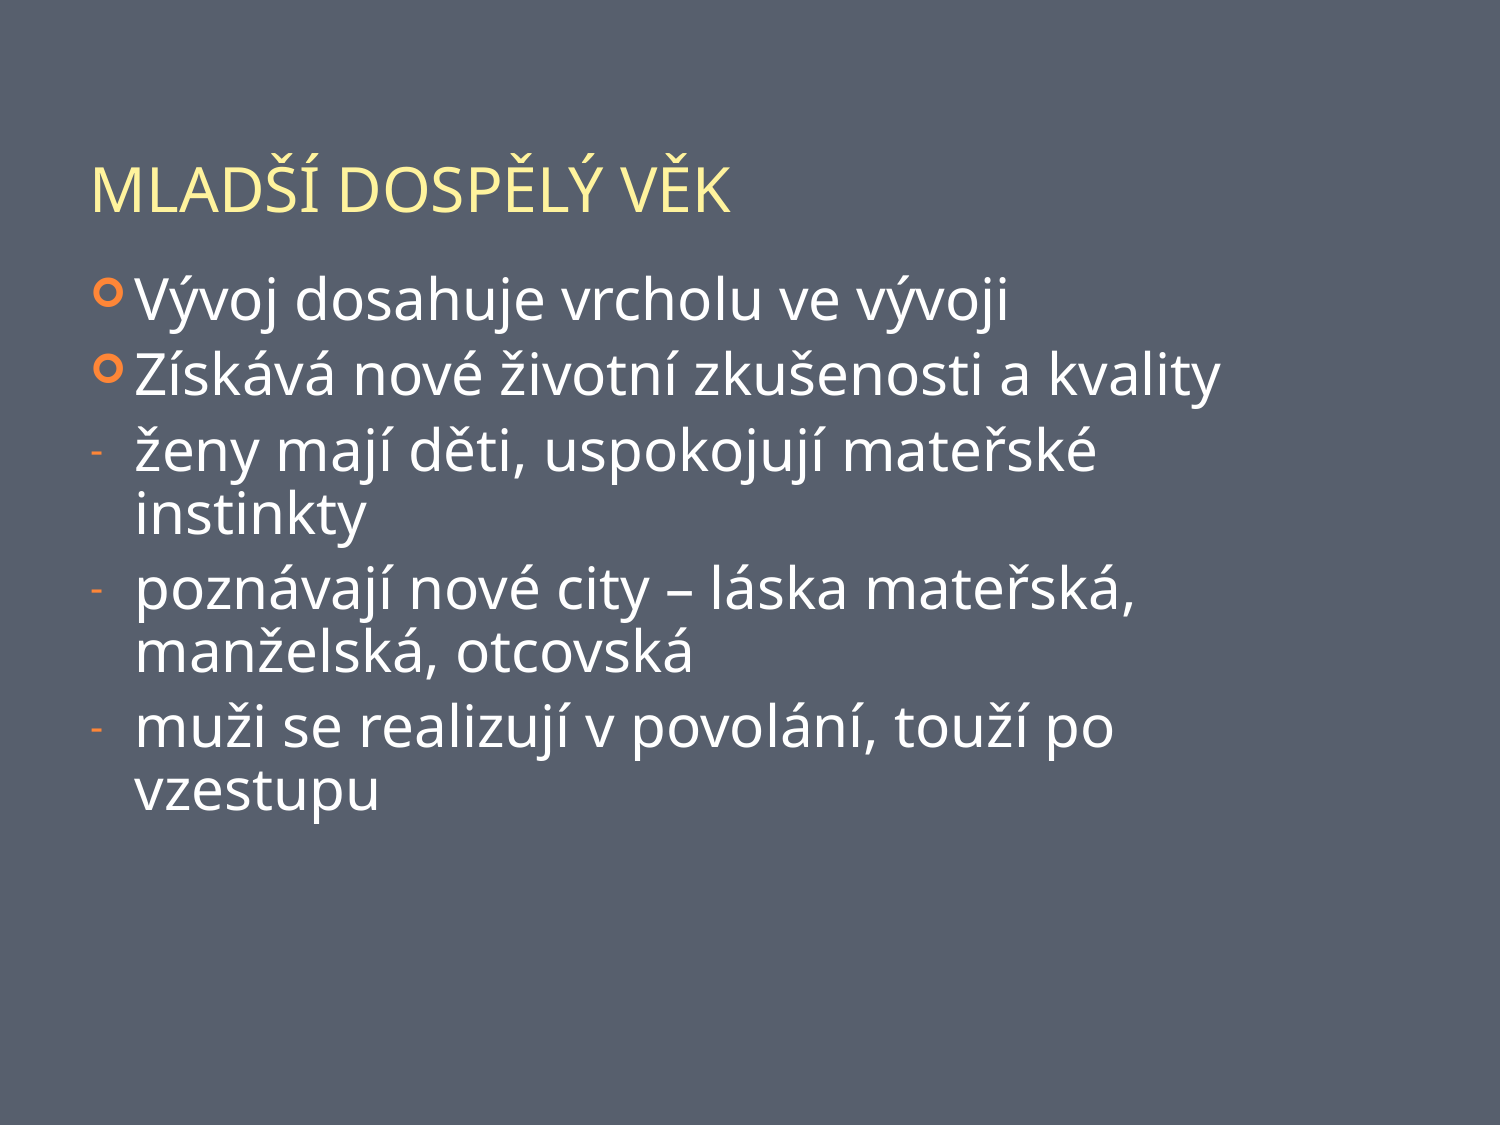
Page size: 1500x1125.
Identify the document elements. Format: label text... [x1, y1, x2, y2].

title MLADŠÍ DOSPĚLÝ VĚK [74, 44, 1300, 233]
list Vývoj dosahuje vrcholu ve vývoji Získává nové životní zkušenosti a kvality ženy mají děti, uspokojují mateřské instinkty poznávají nové city – láska mateřská, manželská, otcovská muži se realizují v povolání, touží po vzestupu [74, 262, 1300, 1063]
